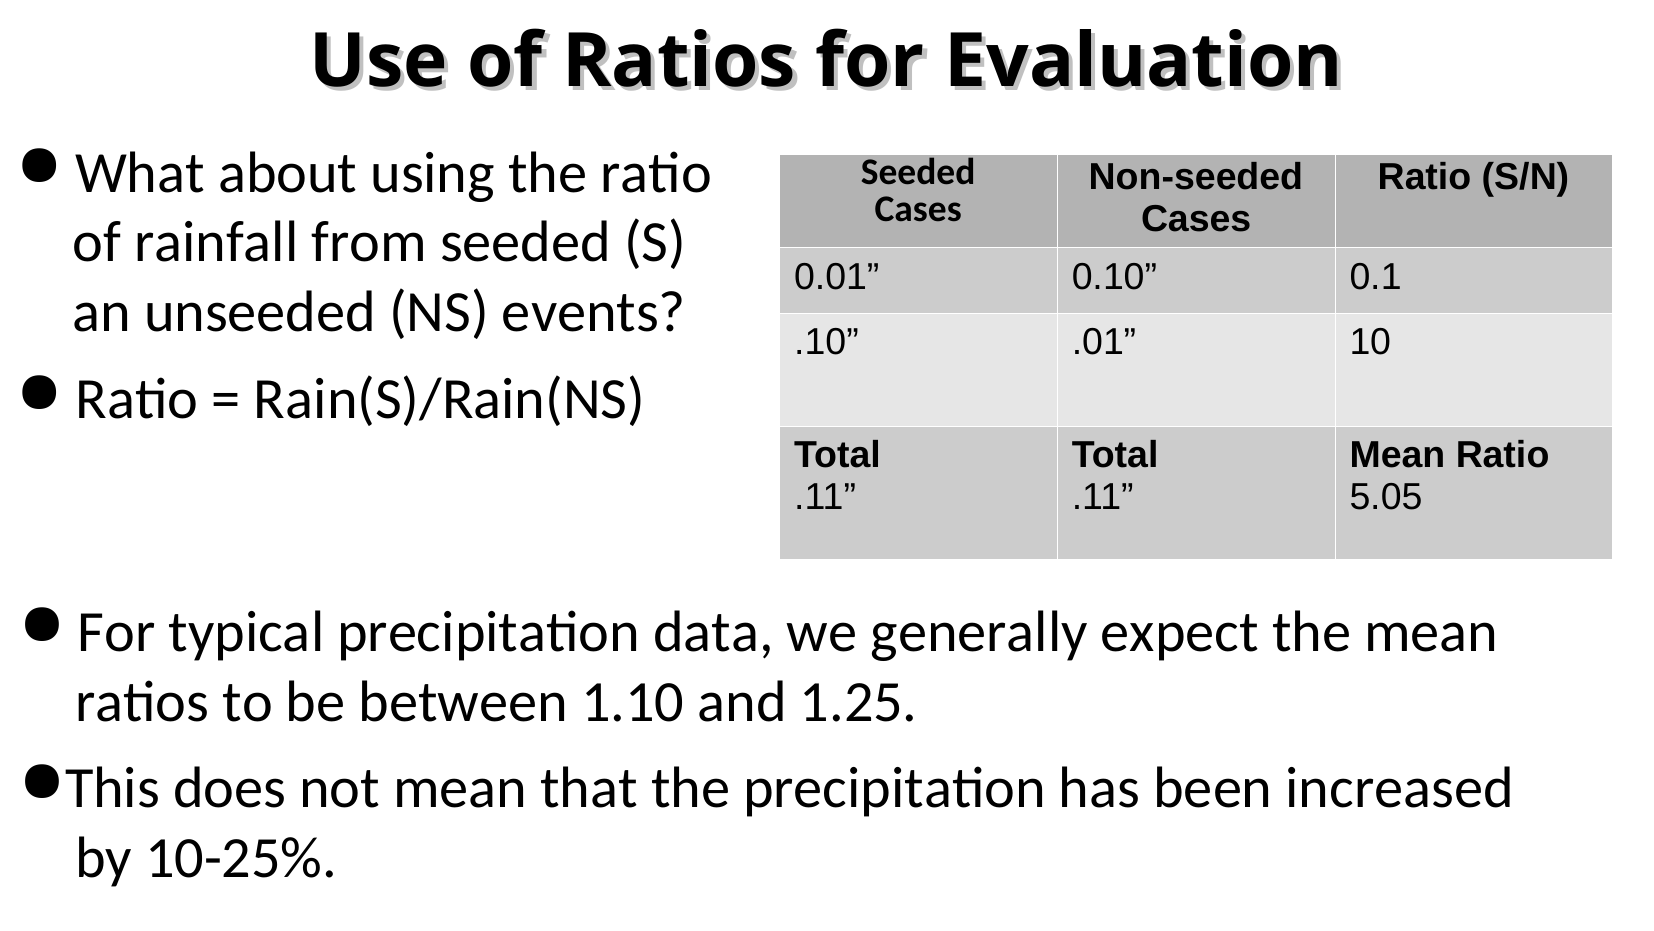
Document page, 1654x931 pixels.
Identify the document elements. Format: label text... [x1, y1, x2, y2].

table_cell .10” [780, 314, 1057, 426]
table_cell 0.10” [1058, 248, 1335, 313]
table_cell .01” [1058, 314, 1335, 426]
table_header Seeded Cases [780, 155, 1057, 247]
table_cell 10 [1336, 314, 1612, 426]
title Use of Ratios for Evaluation [0, 5, 1654, 107]
table_cell Mean Ratio 5.05 [1336, 427, 1612, 559]
table_header Ratio (S/N) [1336, 155, 1612, 247]
table_cell Total .11” [780, 427, 1057, 508]
table_header Non-seeded Cases [1058, 155, 1335, 247]
table_cell 0.1 [1336, 248, 1612, 313]
text_box For typical precipitation data, we generally expect the mean ratios to be between 1.10 and 1.25. This does not mean that the precipitation has been increased by 10-25%. [4, 508, 1584, 922]
text_box What about using the ratio of rainfall from seeded (S) an unseeded (NS) events? Ratio = Rain(S)/Rain(NS) [1, 49, 756, 563]
table_cell Total .11” [1058, 427, 1335, 508]
table_cell 0.01” [780, 248, 1057, 313]
